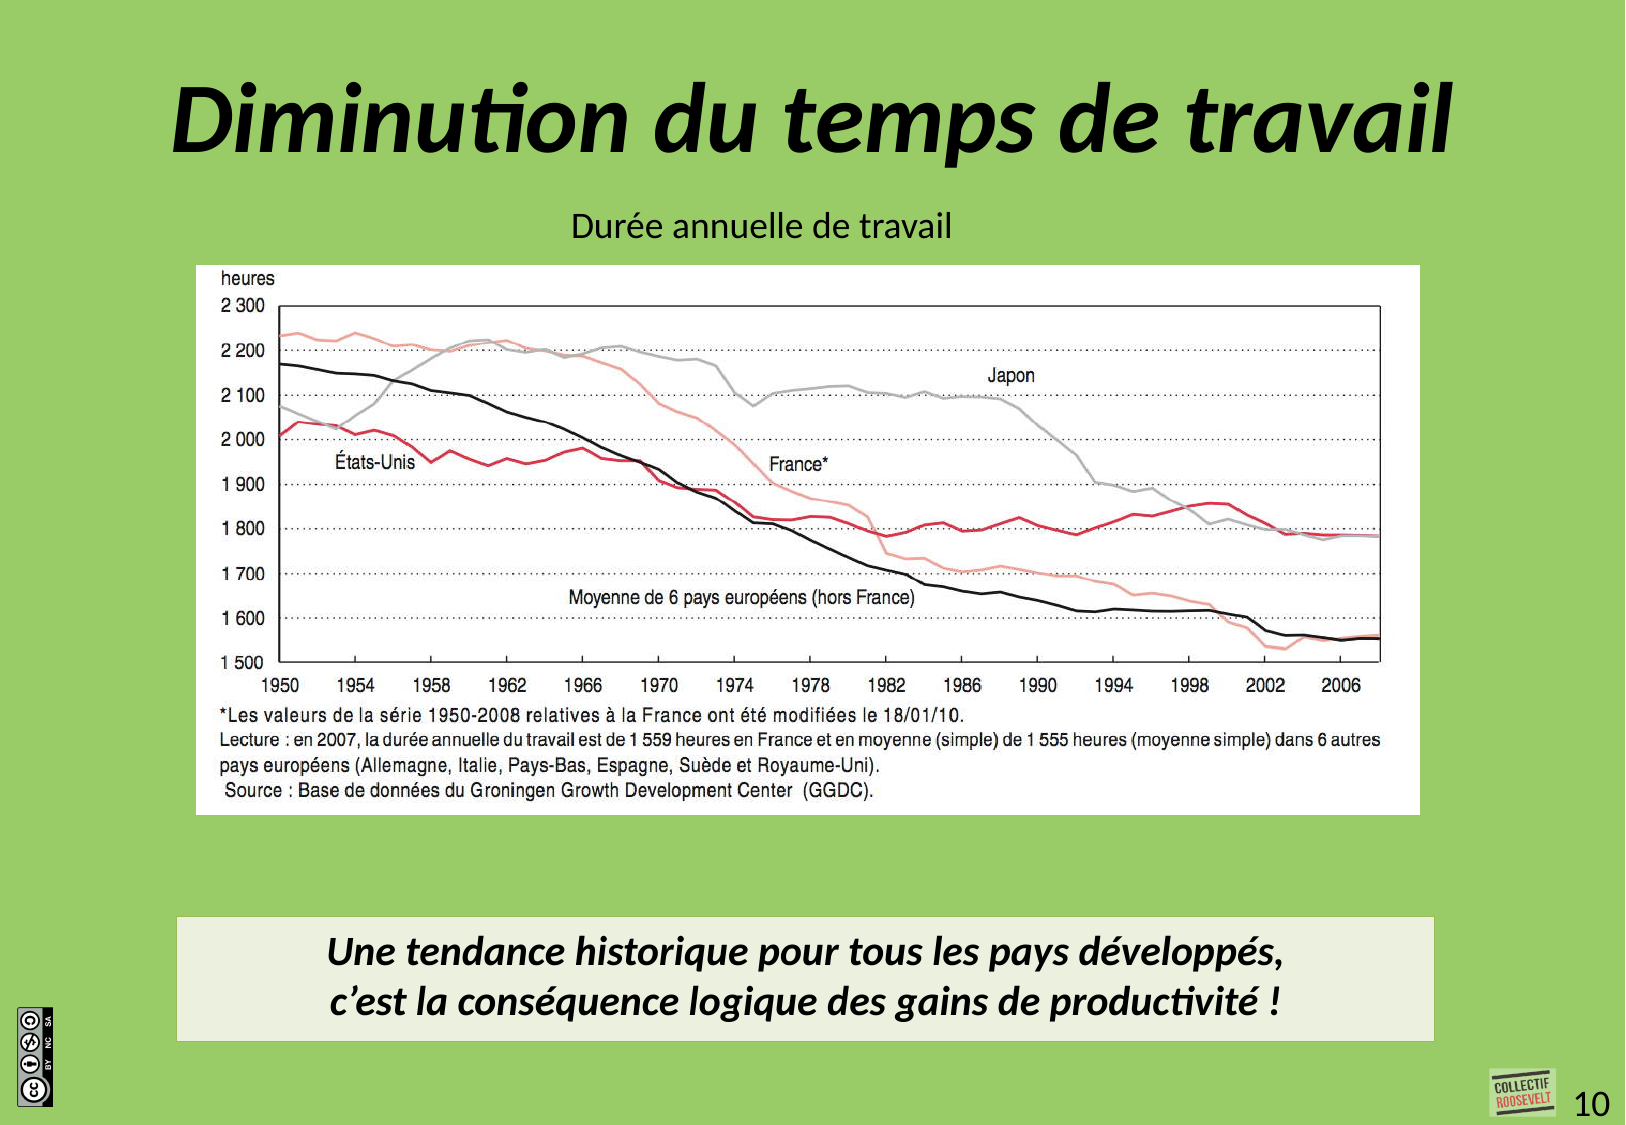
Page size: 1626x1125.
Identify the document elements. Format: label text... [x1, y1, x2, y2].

text_box Une tendance historique pour tous les pays développés, c’est la conséquence logique des gains de productivité ! [176, 916, 1435, 1042]
title Diminution du temps de travail [81, 45, 1544, 130]
text_box Durée annuelle de travail [556, 193, 968, 253]
picture [18, 1008, 53, 1107]
slide_number <numéro> [1557, 1071, 1626, 1125]
picture [196, 265, 1420, 816]
picture [1489, 1068, 1557, 1117]
